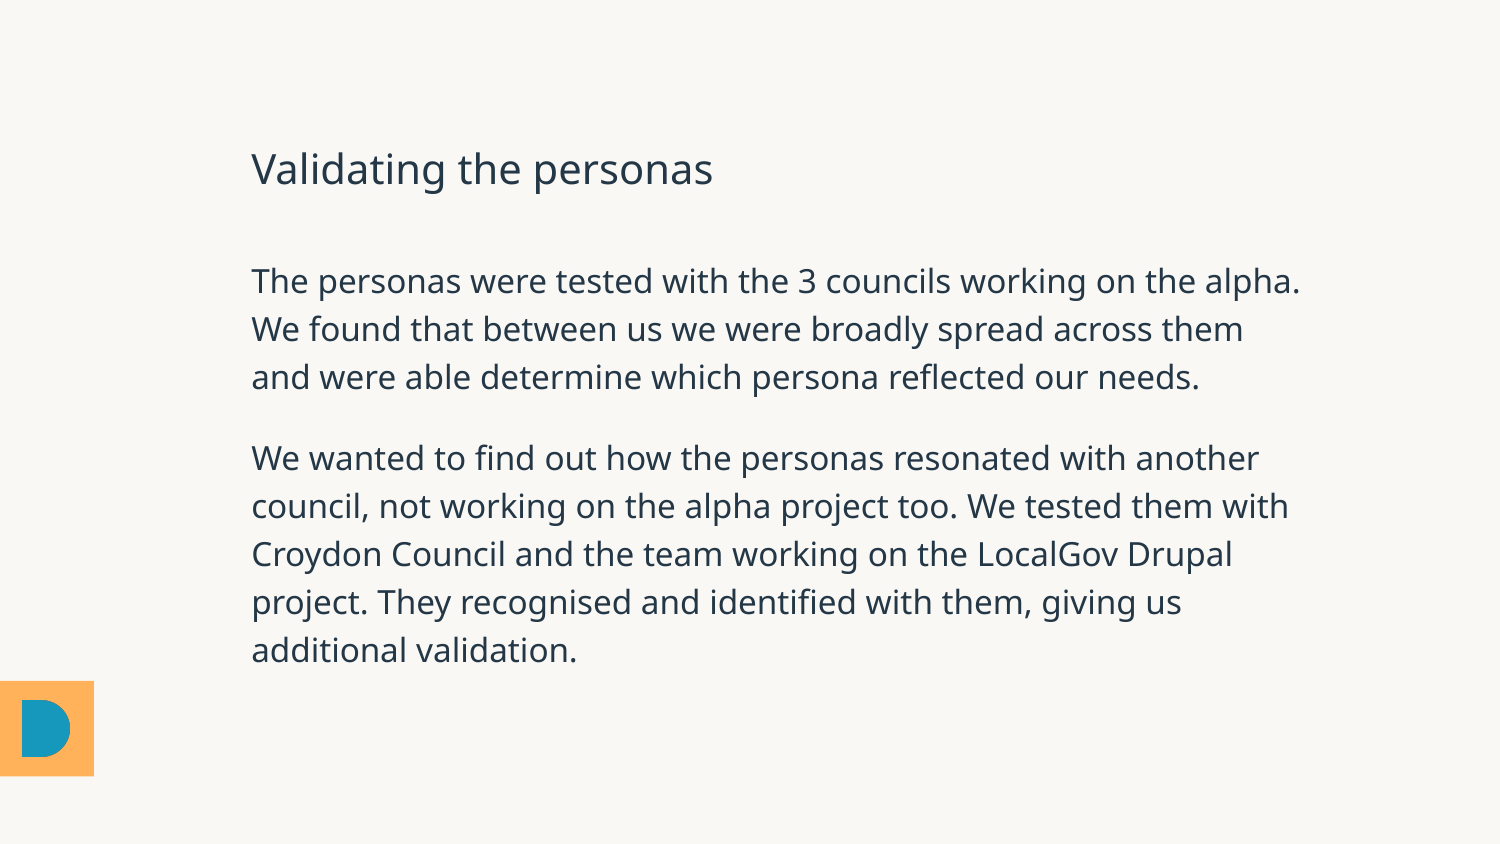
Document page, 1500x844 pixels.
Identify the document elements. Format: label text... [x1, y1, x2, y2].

title Validating the personas [236, 118, 1329, 237]
list The personas were tested with the 3 councils working on the alpha. We found that between us we were broadly spread across them and were able determine which persona reflected our needs. We wanted to find out how the personas resonated with another council, not working on the alpha project too. We tested them with Croydon Council and the team working on the LocalGov Drupal project. They recognised and identified with them, giving us additional validation. [236, 237, 1329, 654]
picture [22, 700, 70, 757]
